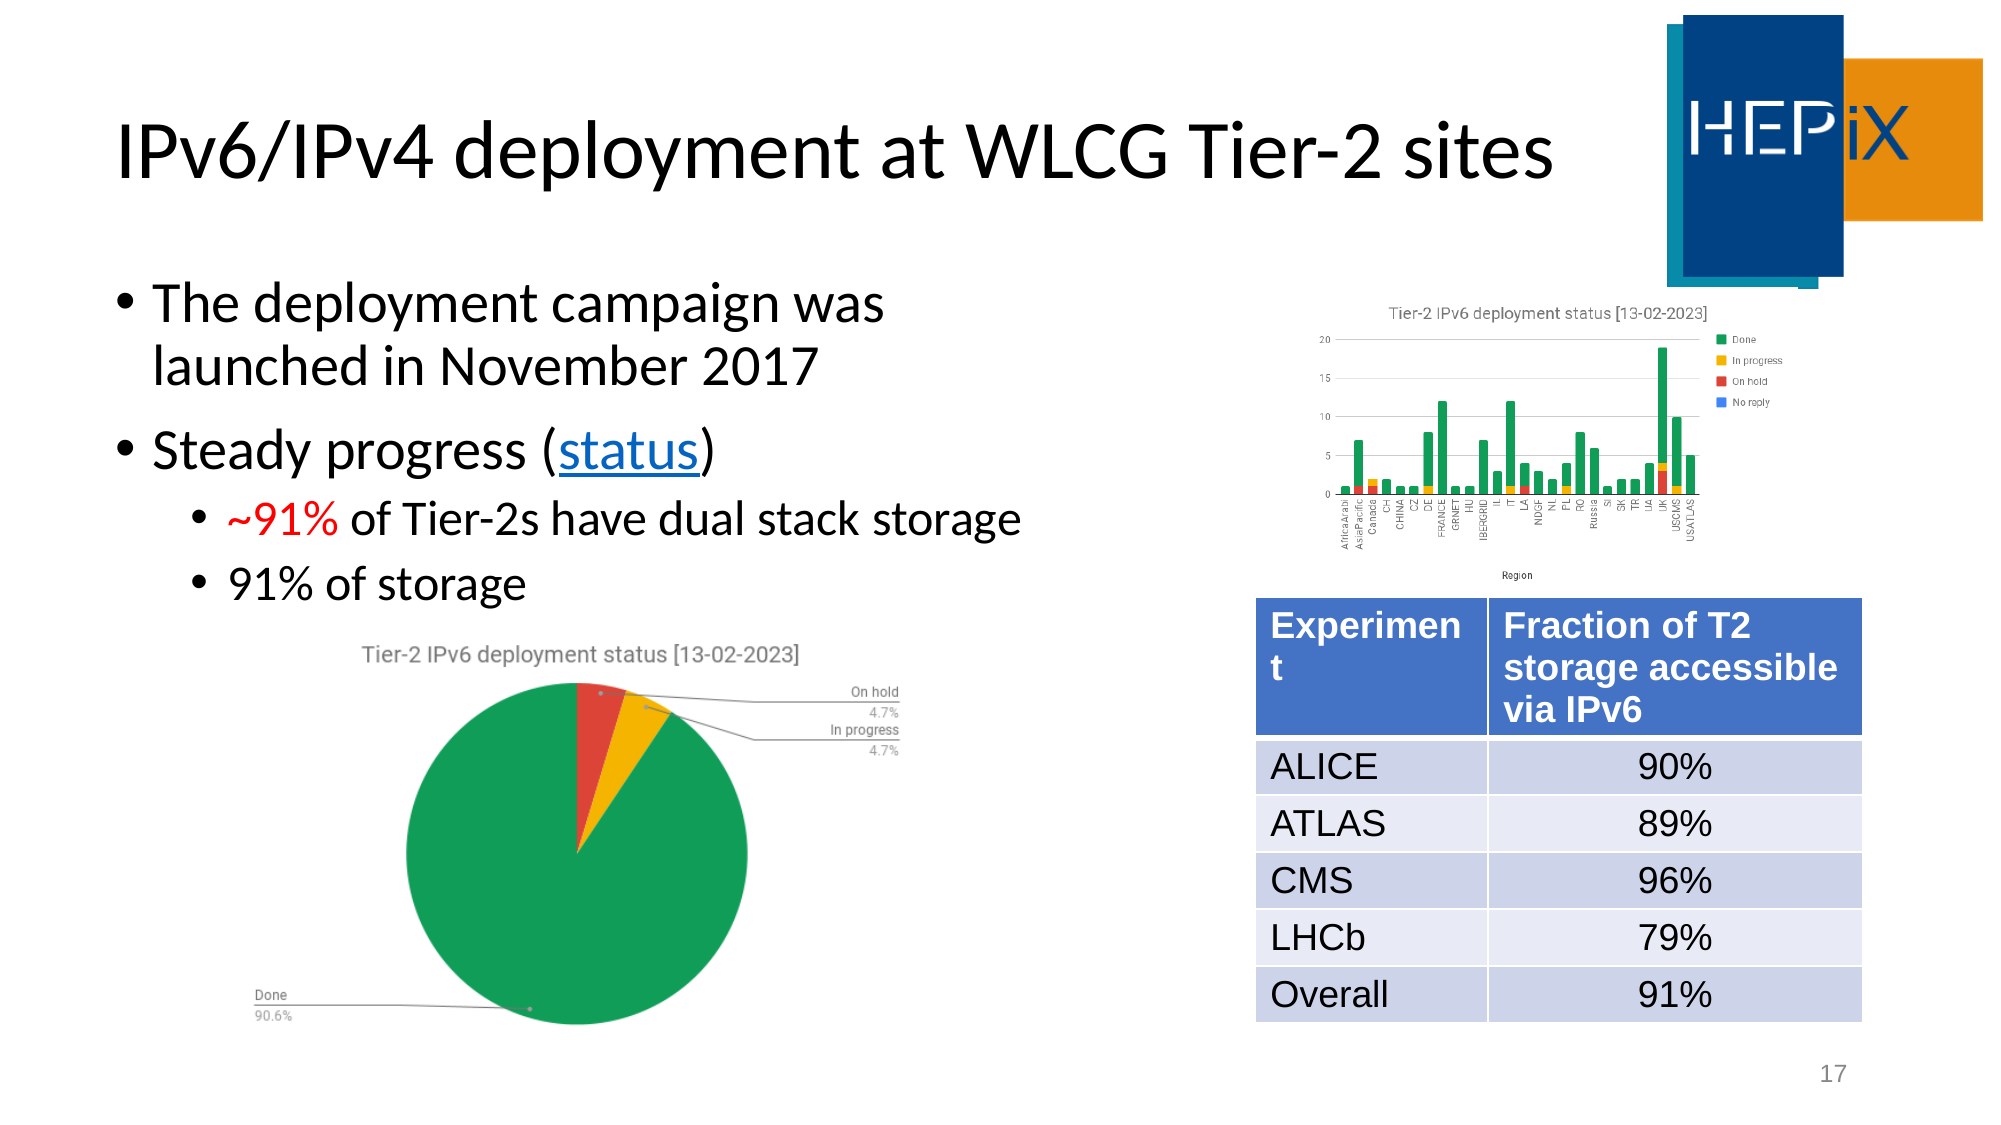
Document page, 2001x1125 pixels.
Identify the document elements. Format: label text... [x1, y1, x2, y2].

picture [1667, 15, 1983, 289]
slide_number <number> [1412, 1042, 1863, 1103]
picture [1297, 287, 1798, 597]
table_cell ALICE [1256, 741, 1487, 794]
text_box IPv6/IPv4 deployment at WLCG Tier-2 sites [100, 88, 1863, 184]
table_header Fraction of T2 storage accessible via IPv6 [1489, 598, 1862, 735]
text_box The deployment campaign was launched in November 2017 Steady progress (status) ~91% of Tier-2s have dual stack storage 91% of storage [100, 265, 1074, 1043]
table_cell 91% [1489, 967, 1862, 1022]
table_cell 90% [1489, 741, 1862, 794]
table_cell Overall [1256, 967, 1487, 1022]
table_cell 96% [1489, 853, 1862, 908]
table_cell CMS [1256, 853, 1487, 908]
table_cell 79% [1489, 910, 1862, 965]
table_cell ATLAS [1256, 796, 1487, 851]
table_header Experiment [1256, 598, 1487, 735]
picture [233, 620, 921, 1046]
table_cell LHCb [1256, 910, 1487, 965]
table_cell 89% [1489, 796, 1862, 851]
